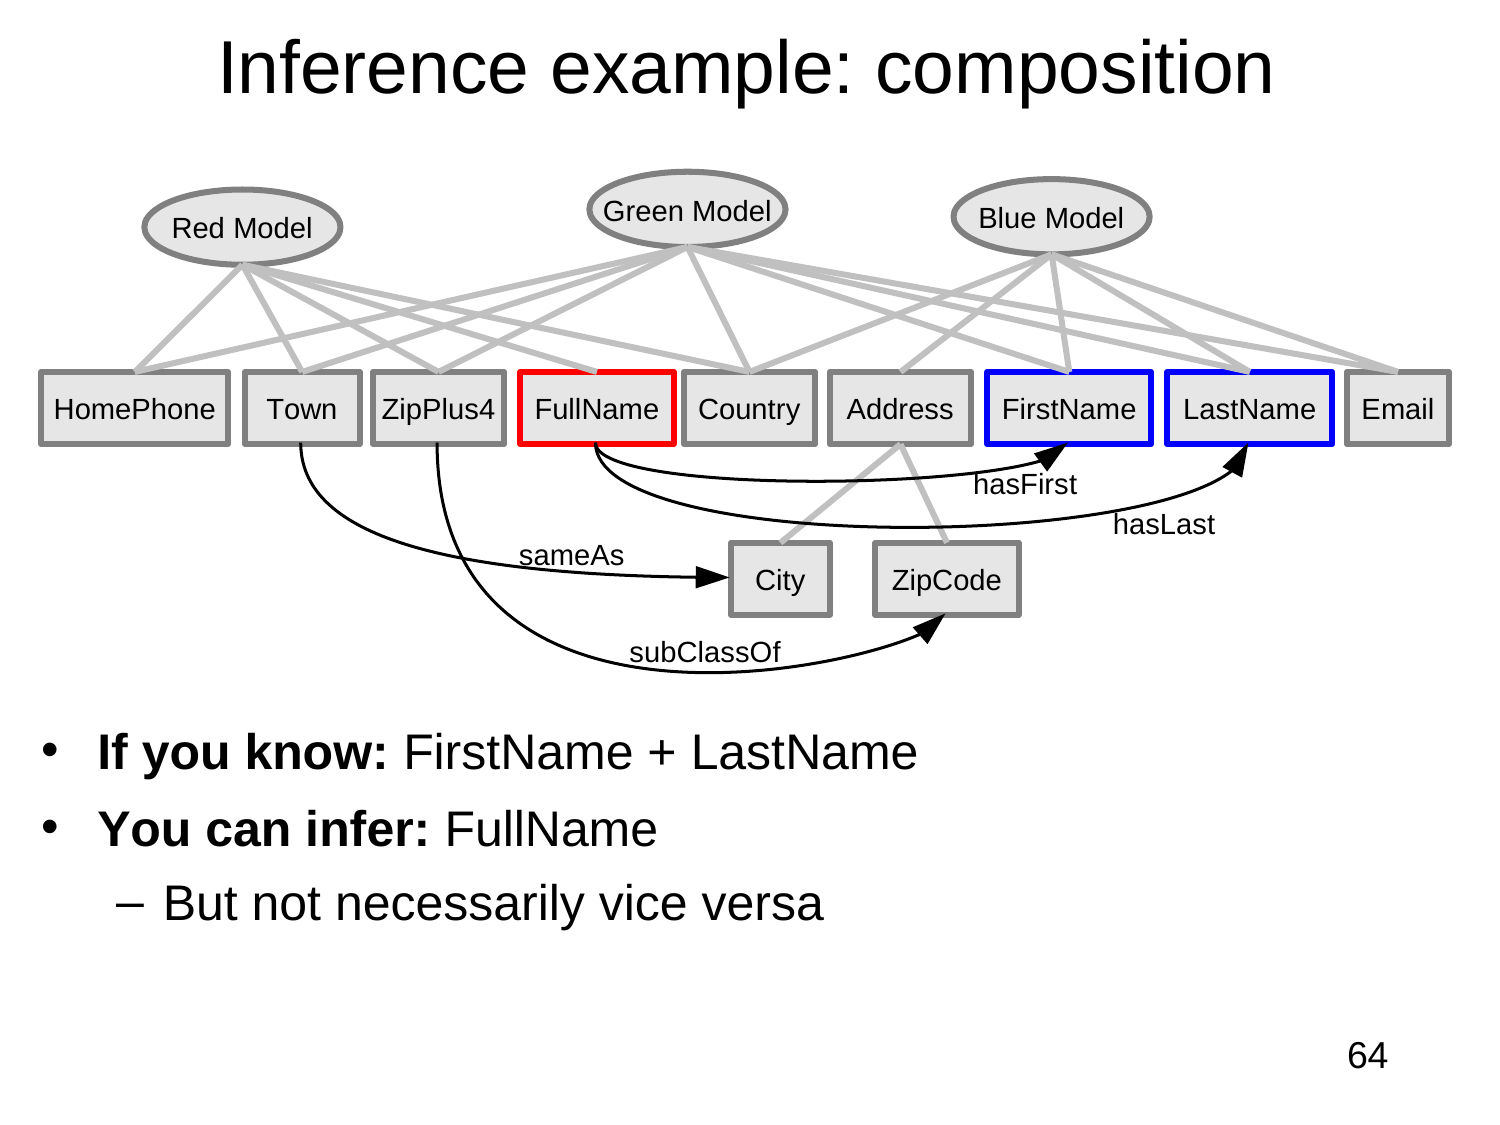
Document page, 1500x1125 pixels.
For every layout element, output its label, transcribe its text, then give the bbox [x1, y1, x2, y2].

text_box ZipPlus4 [372, 371, 505, 445]
text_box FirstName [987, 371, 1152, 445]
text_box Blue Model [953, 179, 1150, 255]
list If you know: FirstName + LastName You can infer: FullName But not necessarily vice versa [41, 719, 1423, 998]
text_box sameAs [504, 528, 640, 579]
text_box LastName [1167, 371, 1333, 445]
text_box FullName [520, 371, 674, 445]
text_box Green Model [589, 171, 786, 247]
text_box Email [1346, 371, 1449, 445]
text_box Town [244, 371, 360, 445]
text_box hasLast [1098, 497, 1231, 548]
text_box Country [683, 371, 816, 445]
text_box Address [829, 371, 972, 445]
text_box hasFirst [958, 457, 1093, 508]
title Inference example: composition [70, 10, 1423, 207]
text_box ZipCode [875, 542, 1019, 615]
text_box Red Model [144, 189, 341, 265]
text_box HomePhone [41, 371, 229, 445]
text_box City [730, 542, 830, 616]
text_box subClassOf [614, 625, 797, 676]
